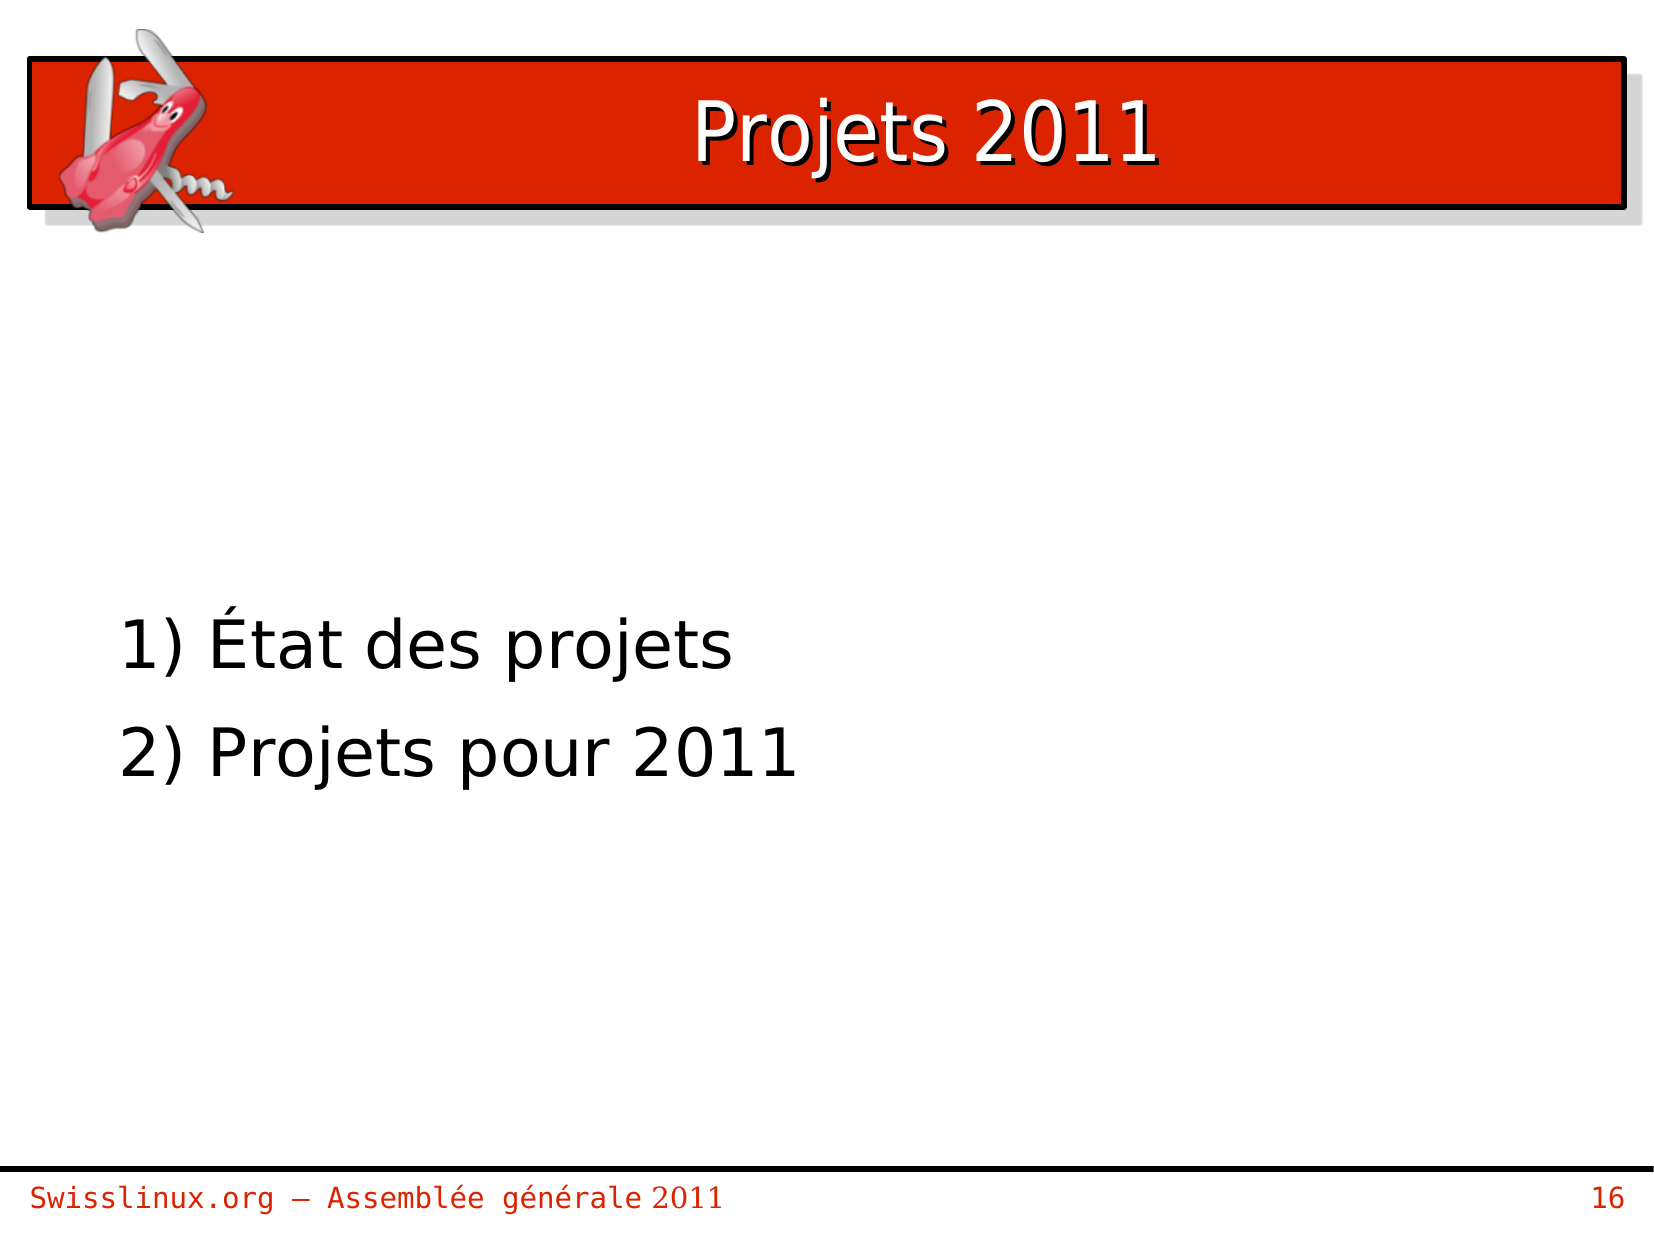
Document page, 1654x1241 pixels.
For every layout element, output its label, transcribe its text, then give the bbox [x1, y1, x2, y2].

picture [59, 29, 234, 233]
title Projets 2011 [259, 84, 1595, 182]
list État des projets Projets pour 2011 [82, 290, 1571, 1109]
